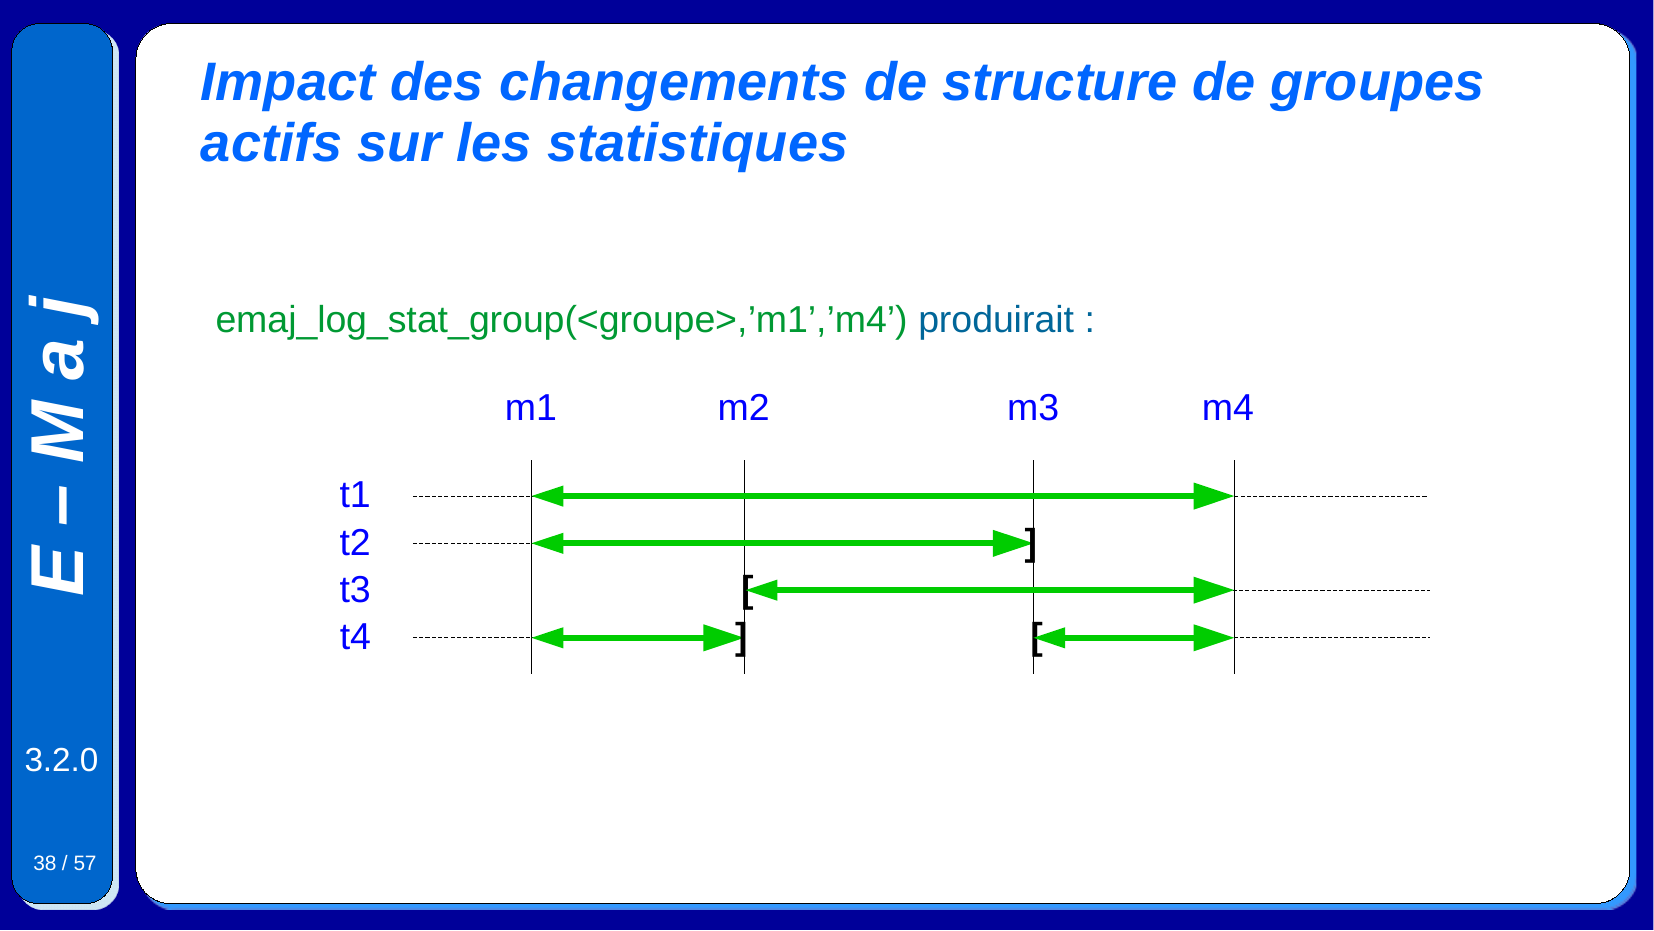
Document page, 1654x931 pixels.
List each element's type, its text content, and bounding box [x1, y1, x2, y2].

text_box ] [1009, 513, 1053, 571]
text_box t1 [324, 466, 386, 513]
text_box ] [720, 608, 763, 666]
text_box m2 [702, 379, 785, 436]
text_box m4 [1187, 379, 1269, 436]
text_box t3 [324, 561, 386, 608]
text_box m1 [490, 379, 572, 436]
text_box [ [1015, 608, 1058, 666]
text_box emaj_log_stat_group(<groupe>,’m1’,’m4’) produirait : [200, 291, 1111, 349]
text_box t2 [324, 513, 386, 561]
text_box m3 [992, 379, 1074, 436]
text_box t4 [324, 608, 386, 666]
text_box [ [726, 561, 769, 618]
title Impact des changements de structure de groupes actifs sur les statistiques [200, 34, 1575, 191]
